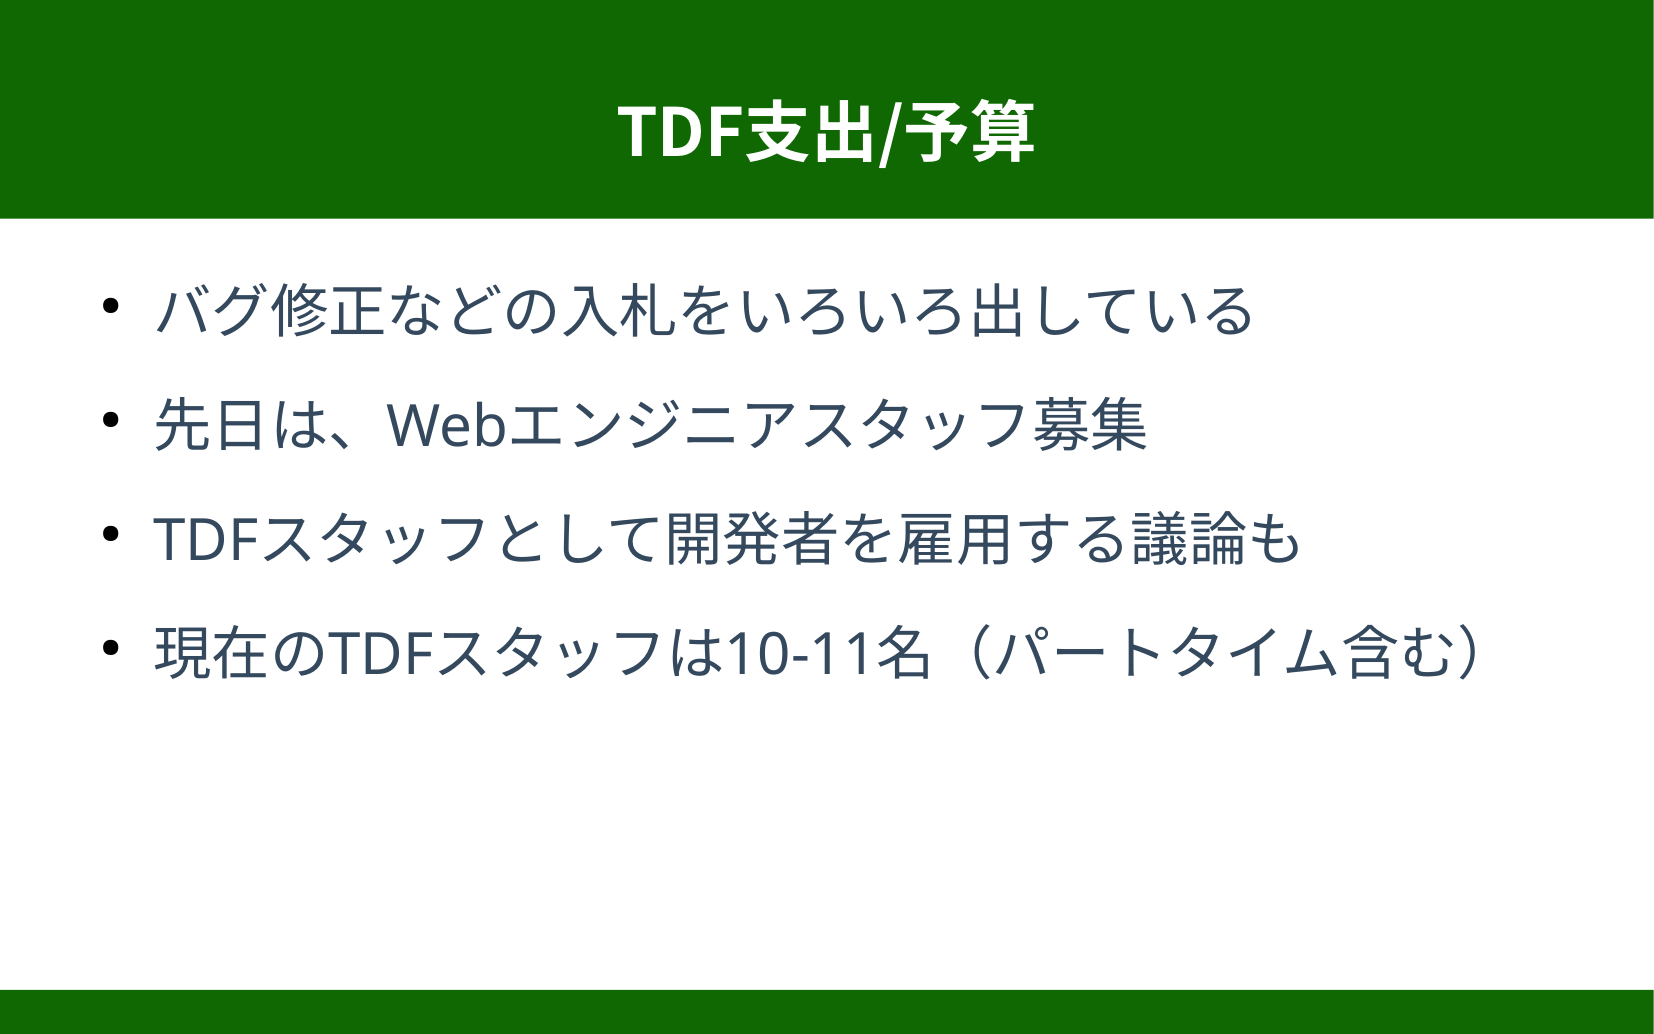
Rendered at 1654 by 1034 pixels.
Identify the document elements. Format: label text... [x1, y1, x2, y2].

list バグ修正などの入札をいろいろ出している 先日は、Webエンジニアスタッフ募集 TDFスタッフとして開発者を雇用する議論も 現在のTDFスタッフは10-11名（パートタイム含む） [82, 265, 1571, 957]
title TDF支出/予算 [82, 41, 1571, 214]
